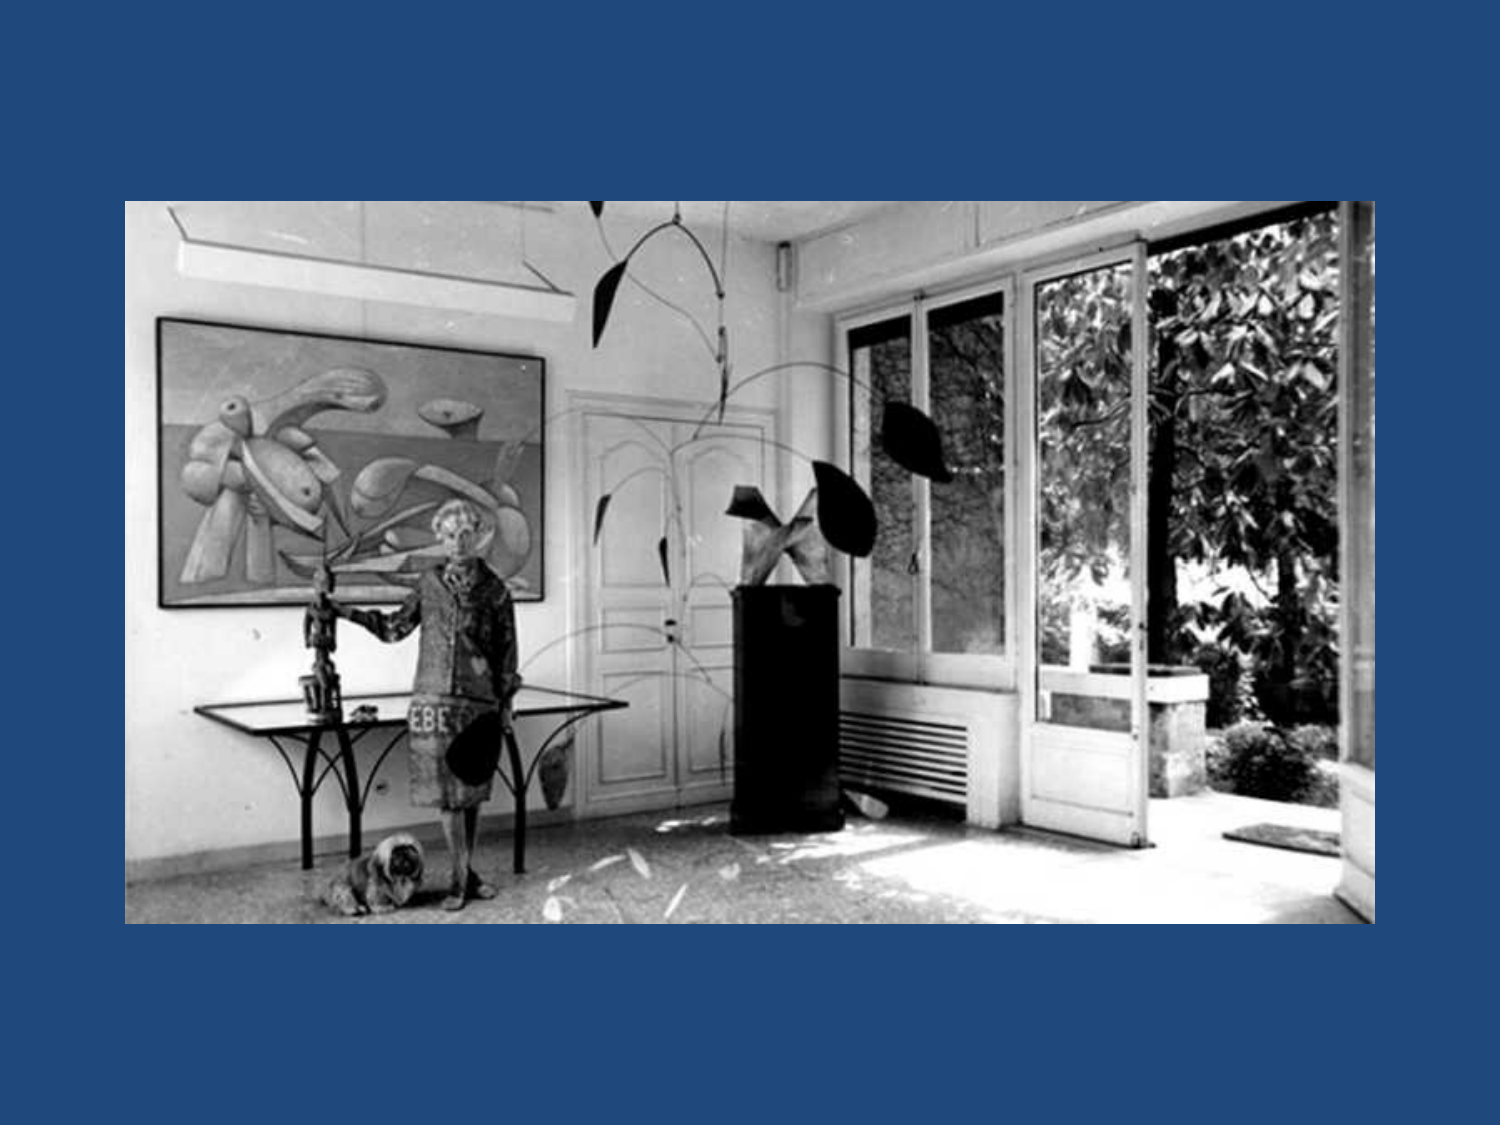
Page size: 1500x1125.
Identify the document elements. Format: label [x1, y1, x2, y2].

picture [125, 201, 1375, 924]
